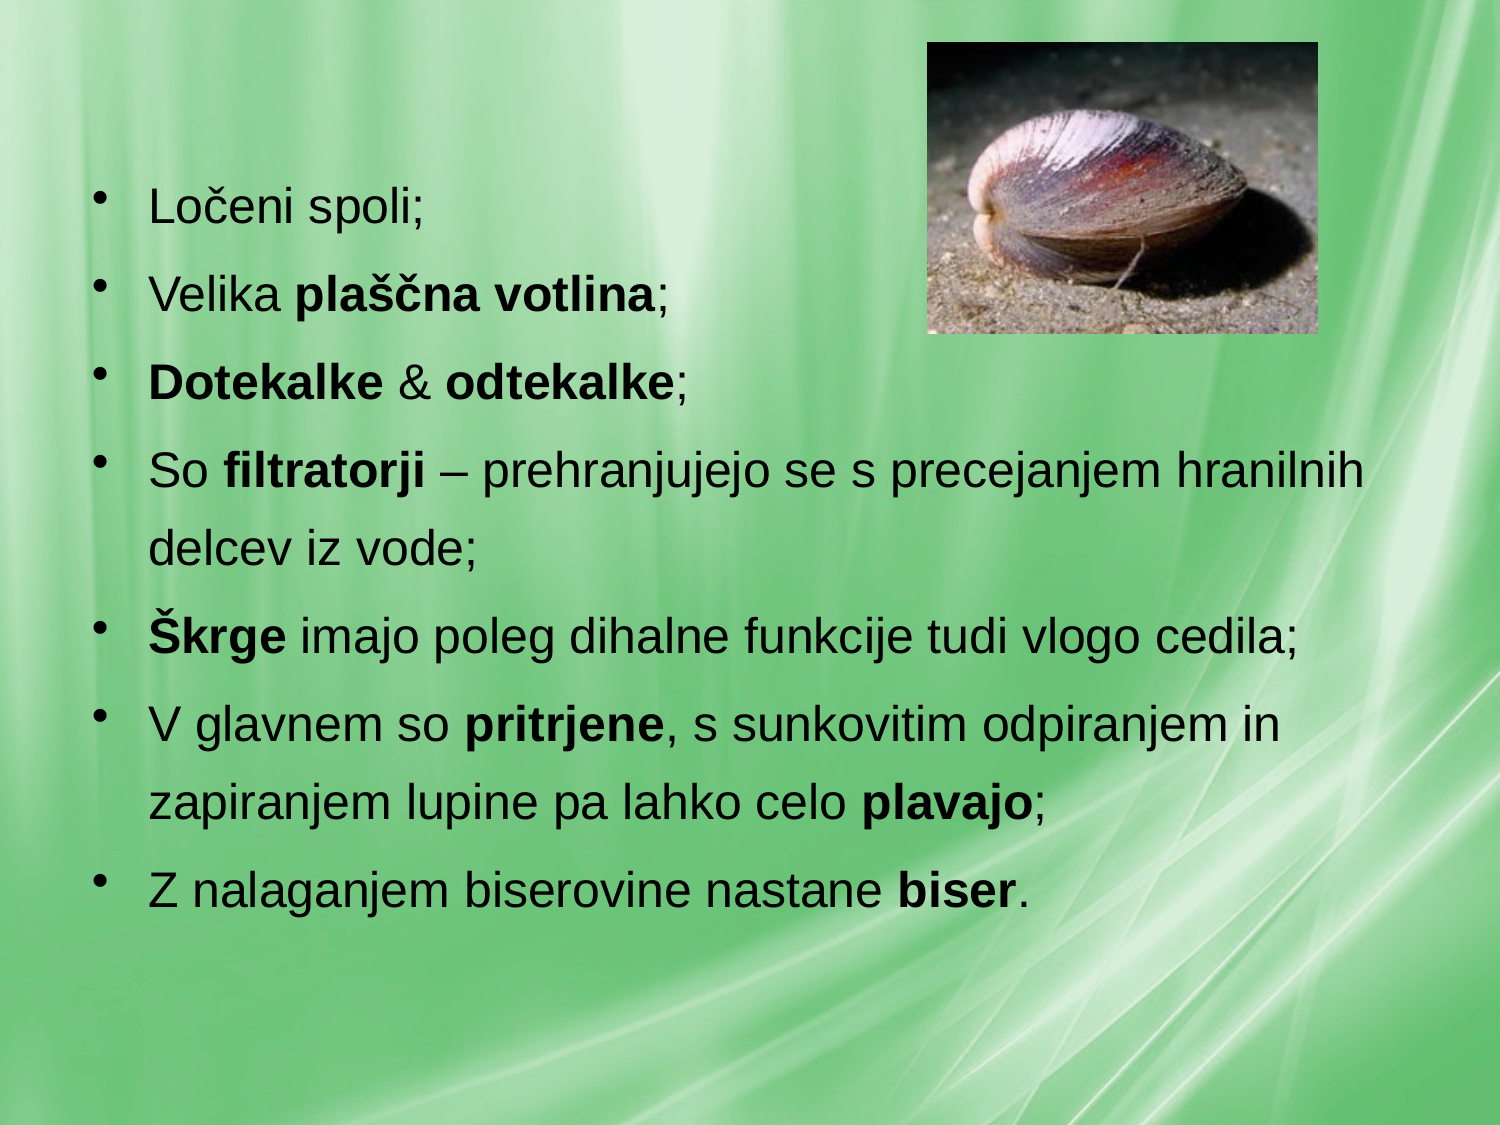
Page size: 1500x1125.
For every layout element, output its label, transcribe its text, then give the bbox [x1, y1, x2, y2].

picture [0, 0, 1500, 1125]
list Ločeni spoli; Velika plaščna votlina; Dotekalke & odtekalke; So filtratorji – prehranjujejo se s precejanjem hranilnih delcev iz vode; Škrge imajo poleg dihalne funkcije tudi vlogo cedila; V glavnem so pritrjene, s sunkovitim odpiranjem in zapiranjem lupine pa lahko celo plavajo; Z nalaganjem biserovine nastane biser. [76, 78, 1427, 1125]
